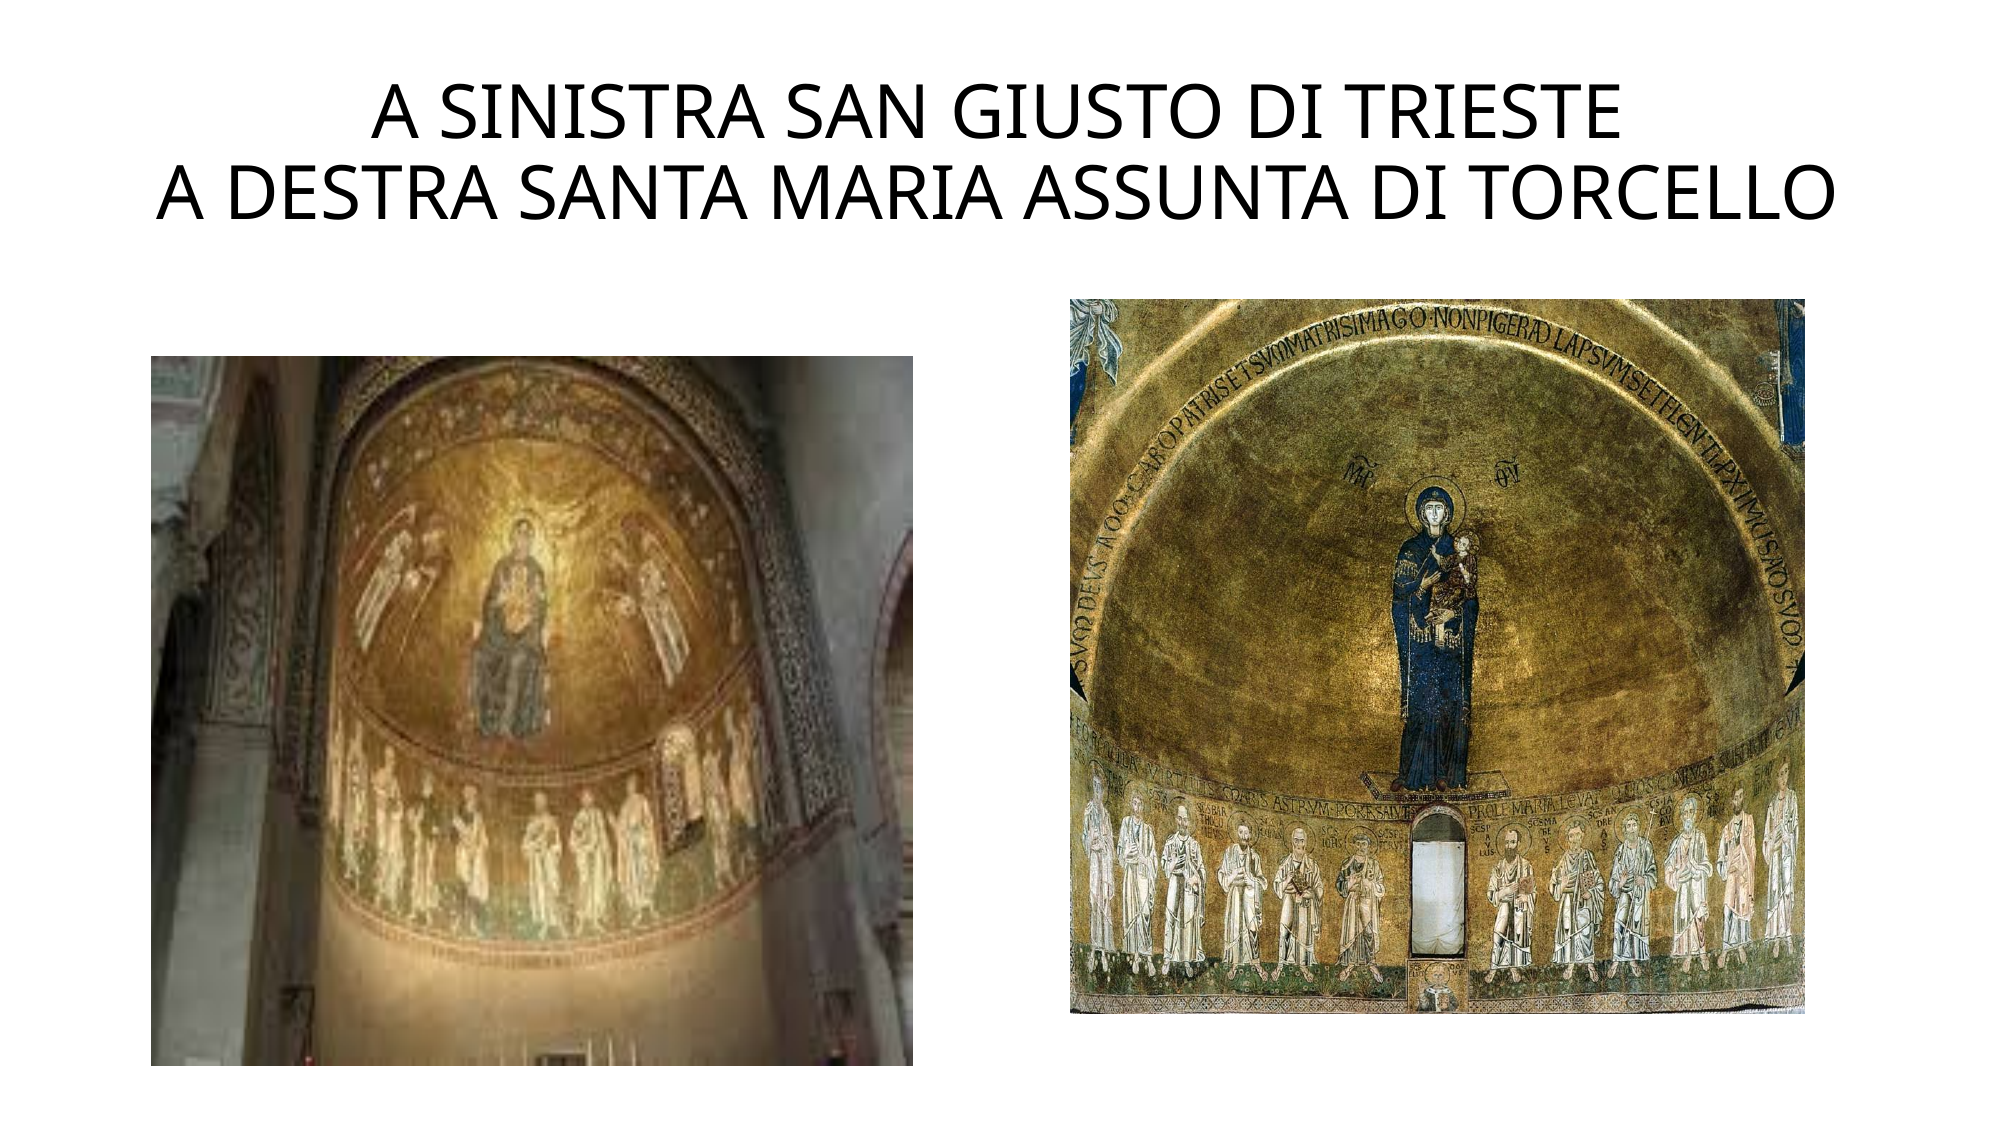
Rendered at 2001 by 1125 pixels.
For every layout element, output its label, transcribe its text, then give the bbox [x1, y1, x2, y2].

picture [151, 356, 913, 1066]
title A SINISTRA SAN GIUSTO DI TRIESTE A DESTRA SANTA MARIA ASSUNTA DI TORCELLO [53, 59, 1944, 250]
picture [1070, 299, 1805, 1014]
